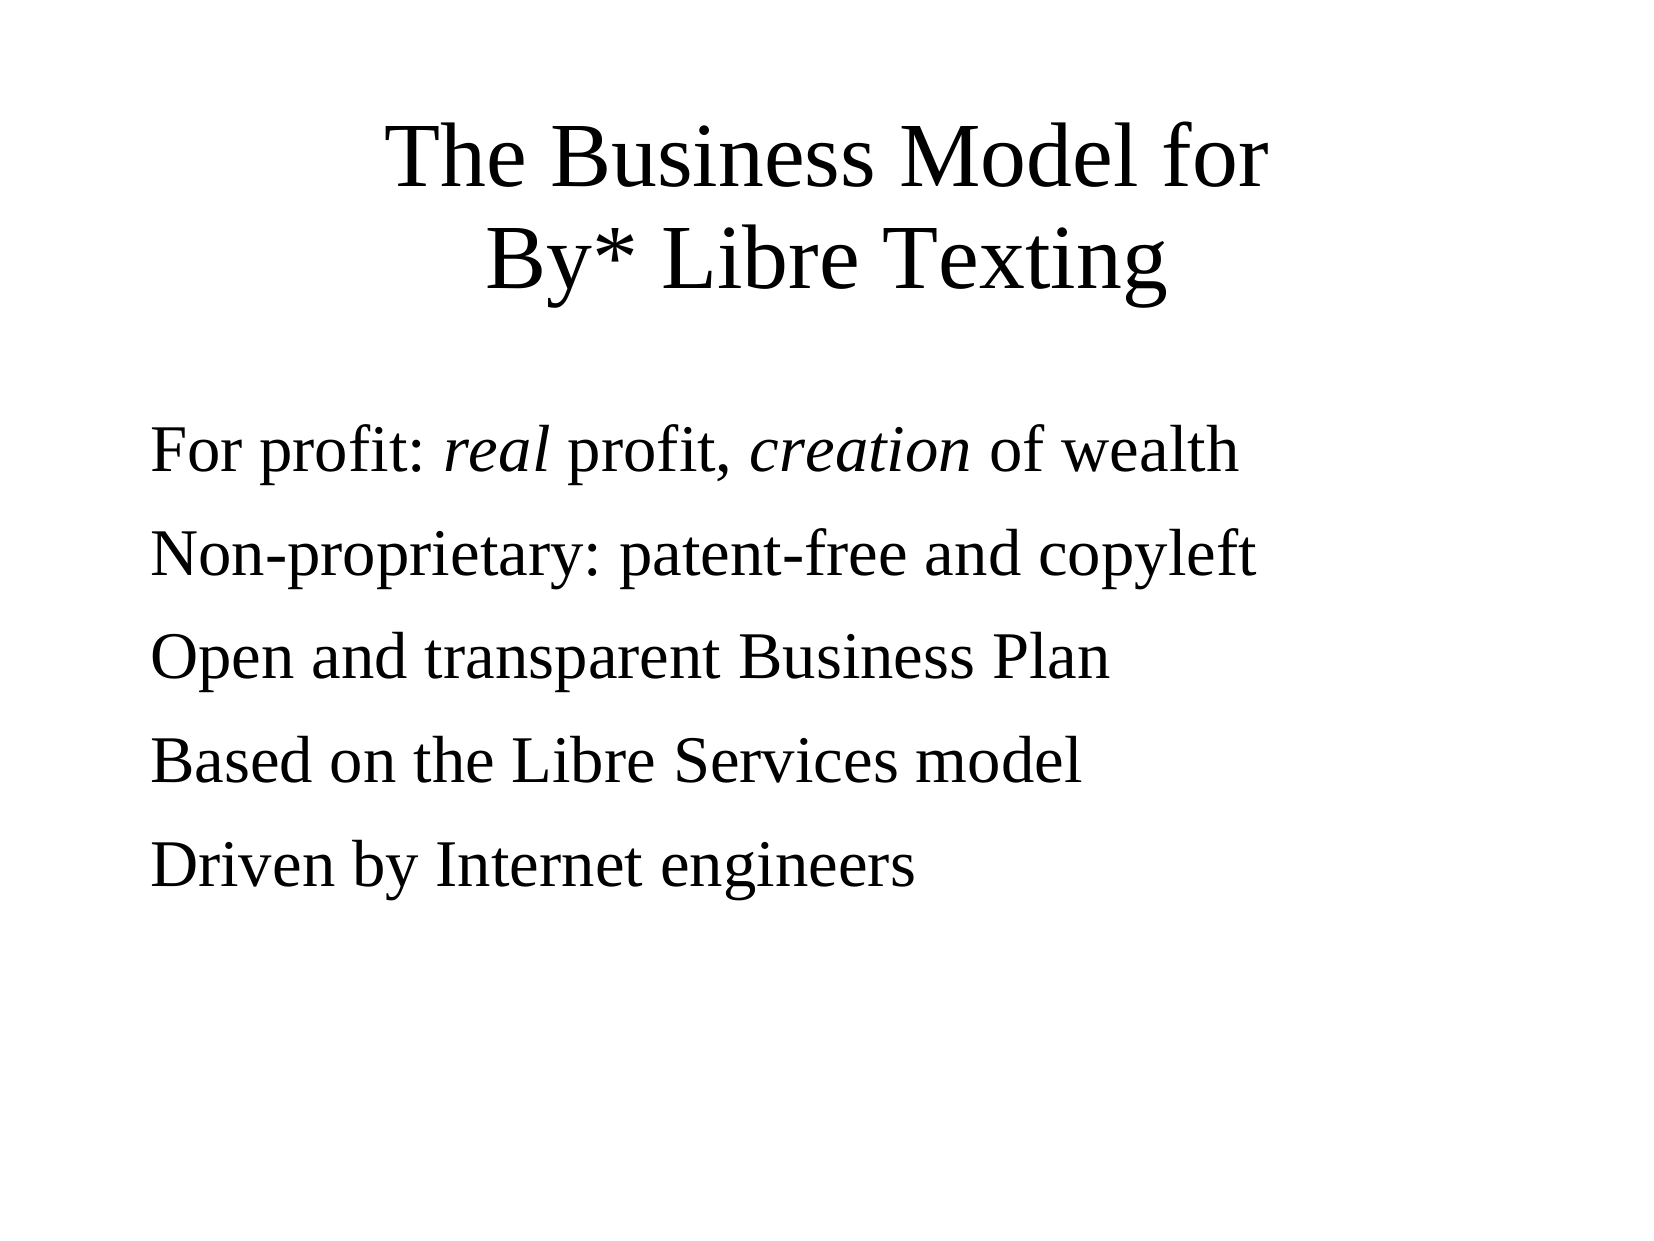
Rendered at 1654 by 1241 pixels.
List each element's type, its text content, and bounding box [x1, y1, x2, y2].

title The Business Model for By* Libre Texting [121, 95, 1534, 318]
list For profit: real profit, creation of wealth Non-proprietary: patent-free and copyleft Open and transparent Business Plan Based on the Libre Services model Driven by Internet engineers [132, 412, 1545, 1005]
